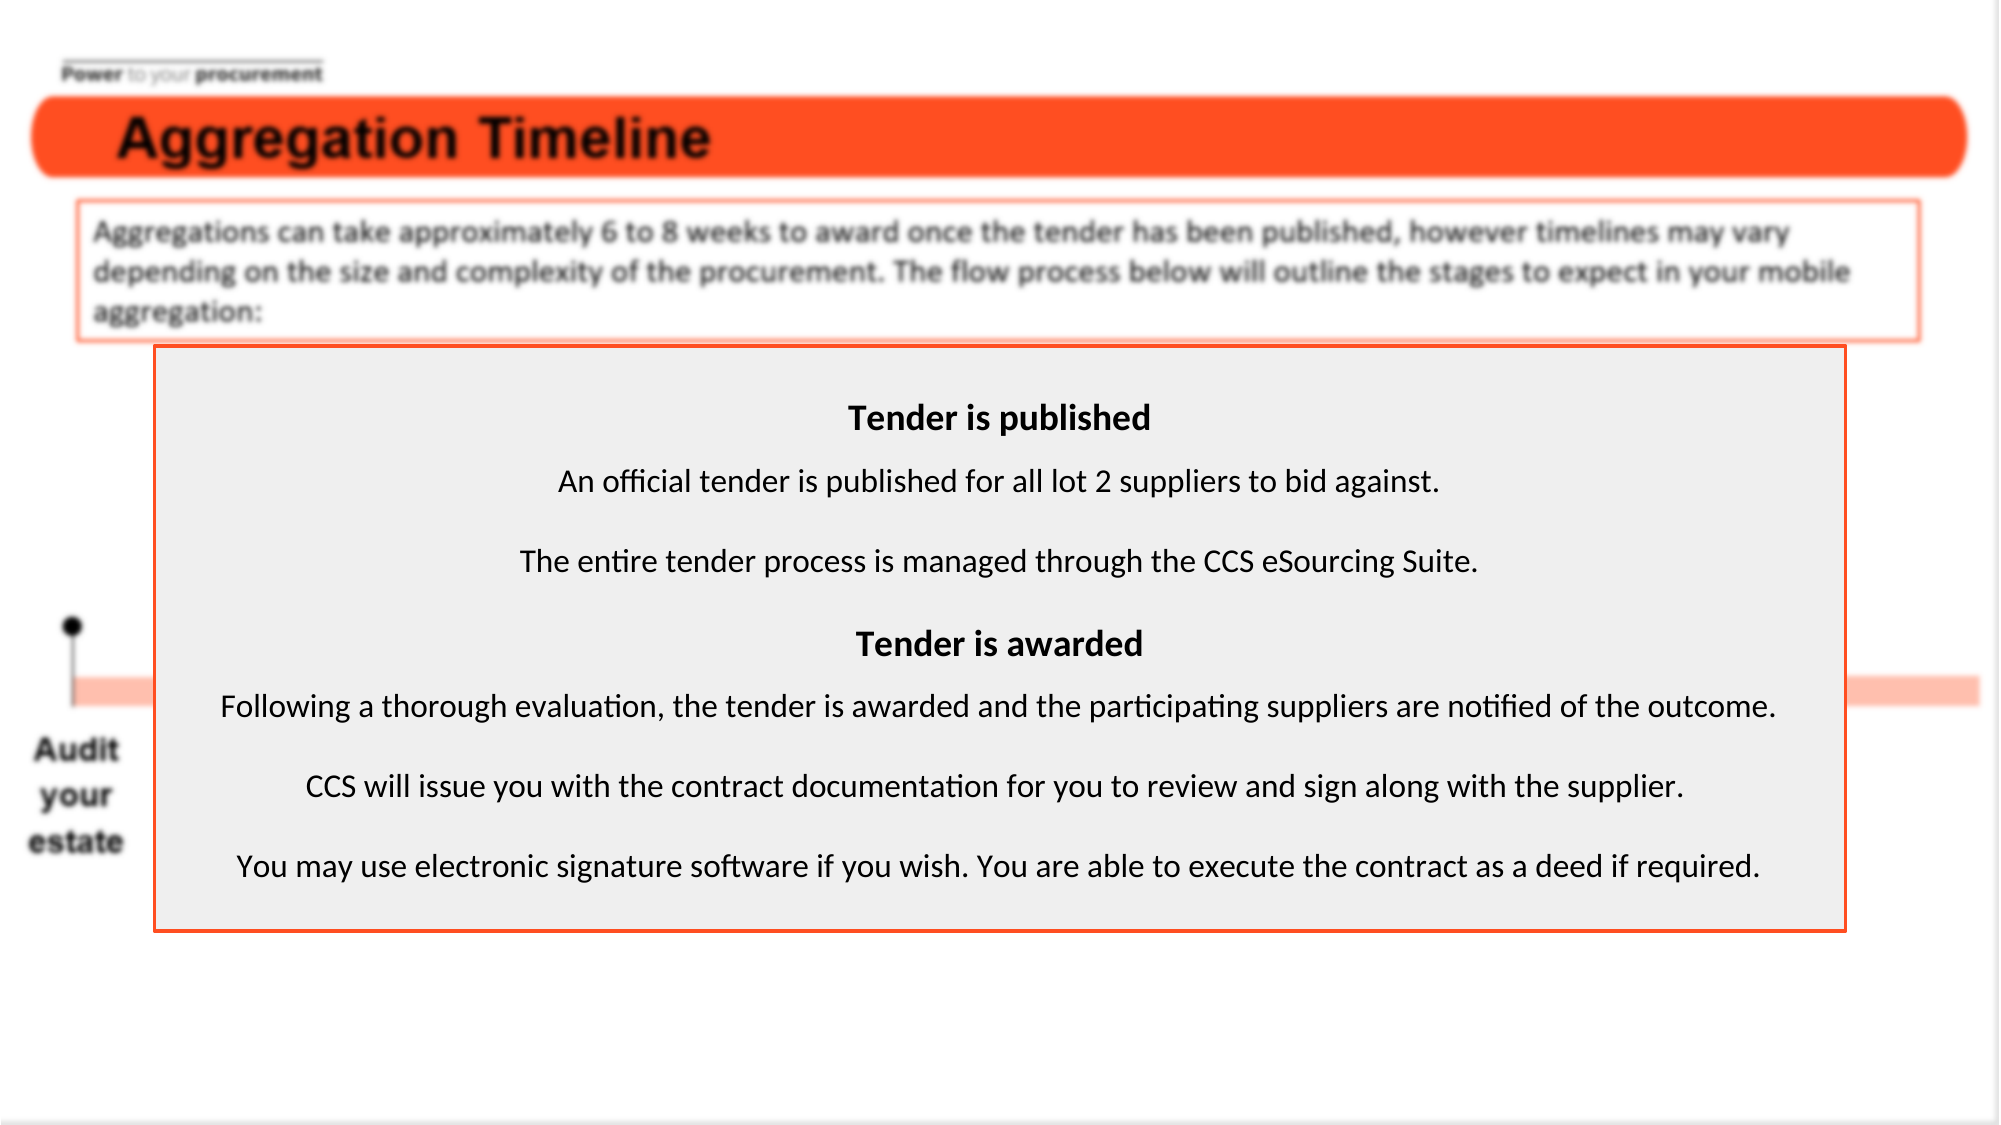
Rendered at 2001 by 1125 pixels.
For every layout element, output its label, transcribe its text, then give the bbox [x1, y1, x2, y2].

text_box Tender is published An official tender is published for all lot 2 suppliers to bid against. The entire tender process is managed through the CCS eSourcing Suite. Tender is awarded Following a thorough evaluation, the tender is awarded and the participating suppliers are notified of the outcome. CCS will issue you with the contract documentation for you to review and sign along with the supplier. You may use electronic signature software if you wish. You are able to execute the contract as a deed if required. [154, 346, 1846, 931]
picture [1, 0, 1999, 1125]
